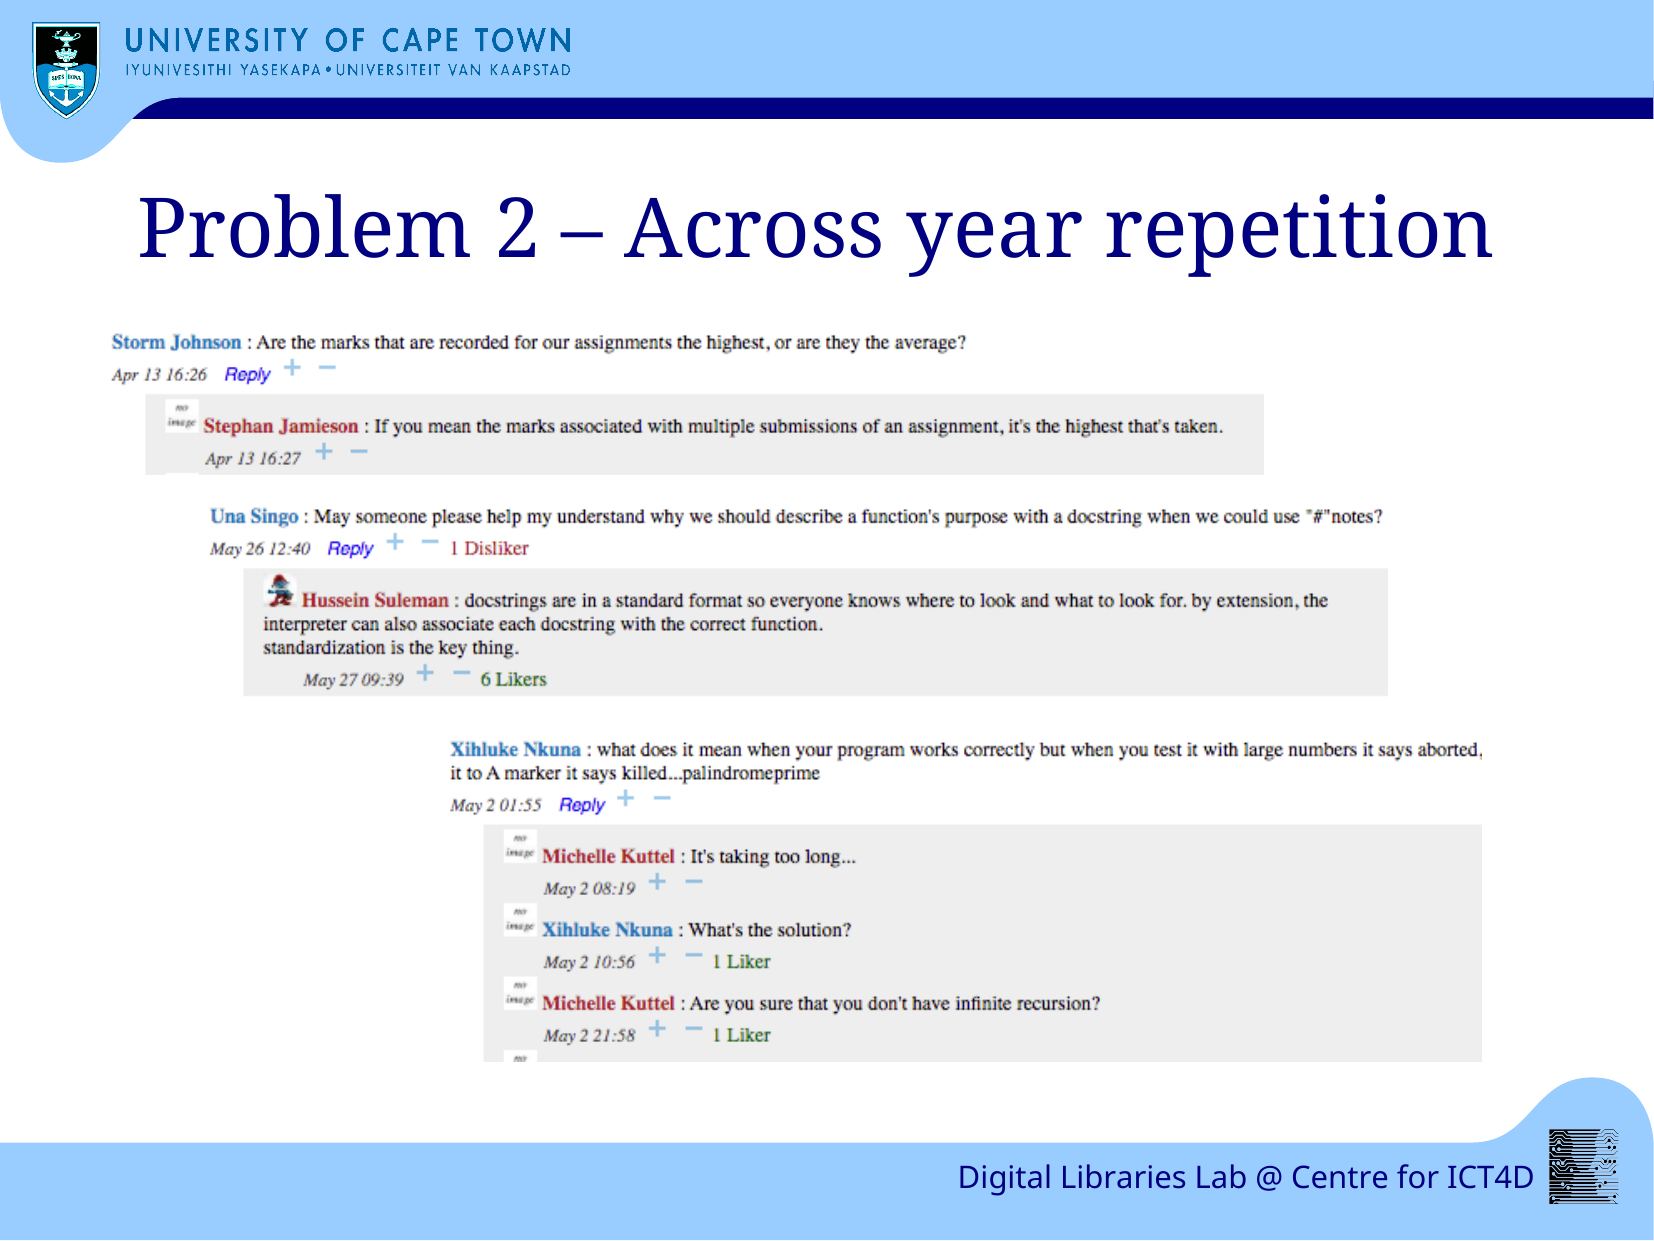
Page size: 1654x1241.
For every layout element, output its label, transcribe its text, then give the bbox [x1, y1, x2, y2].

picture [197, 493, 1388, 698]
picture [439, 733, 1482, 1062]
picture [32, 22, 101, 120]
picture [1549, 1129, 1619, 1204]
picture [122, 25, 573, 78]
picture [99, 329, 1264, 475]
title Problem 2 – Across year repetition [137, 155, 1598, 296]
